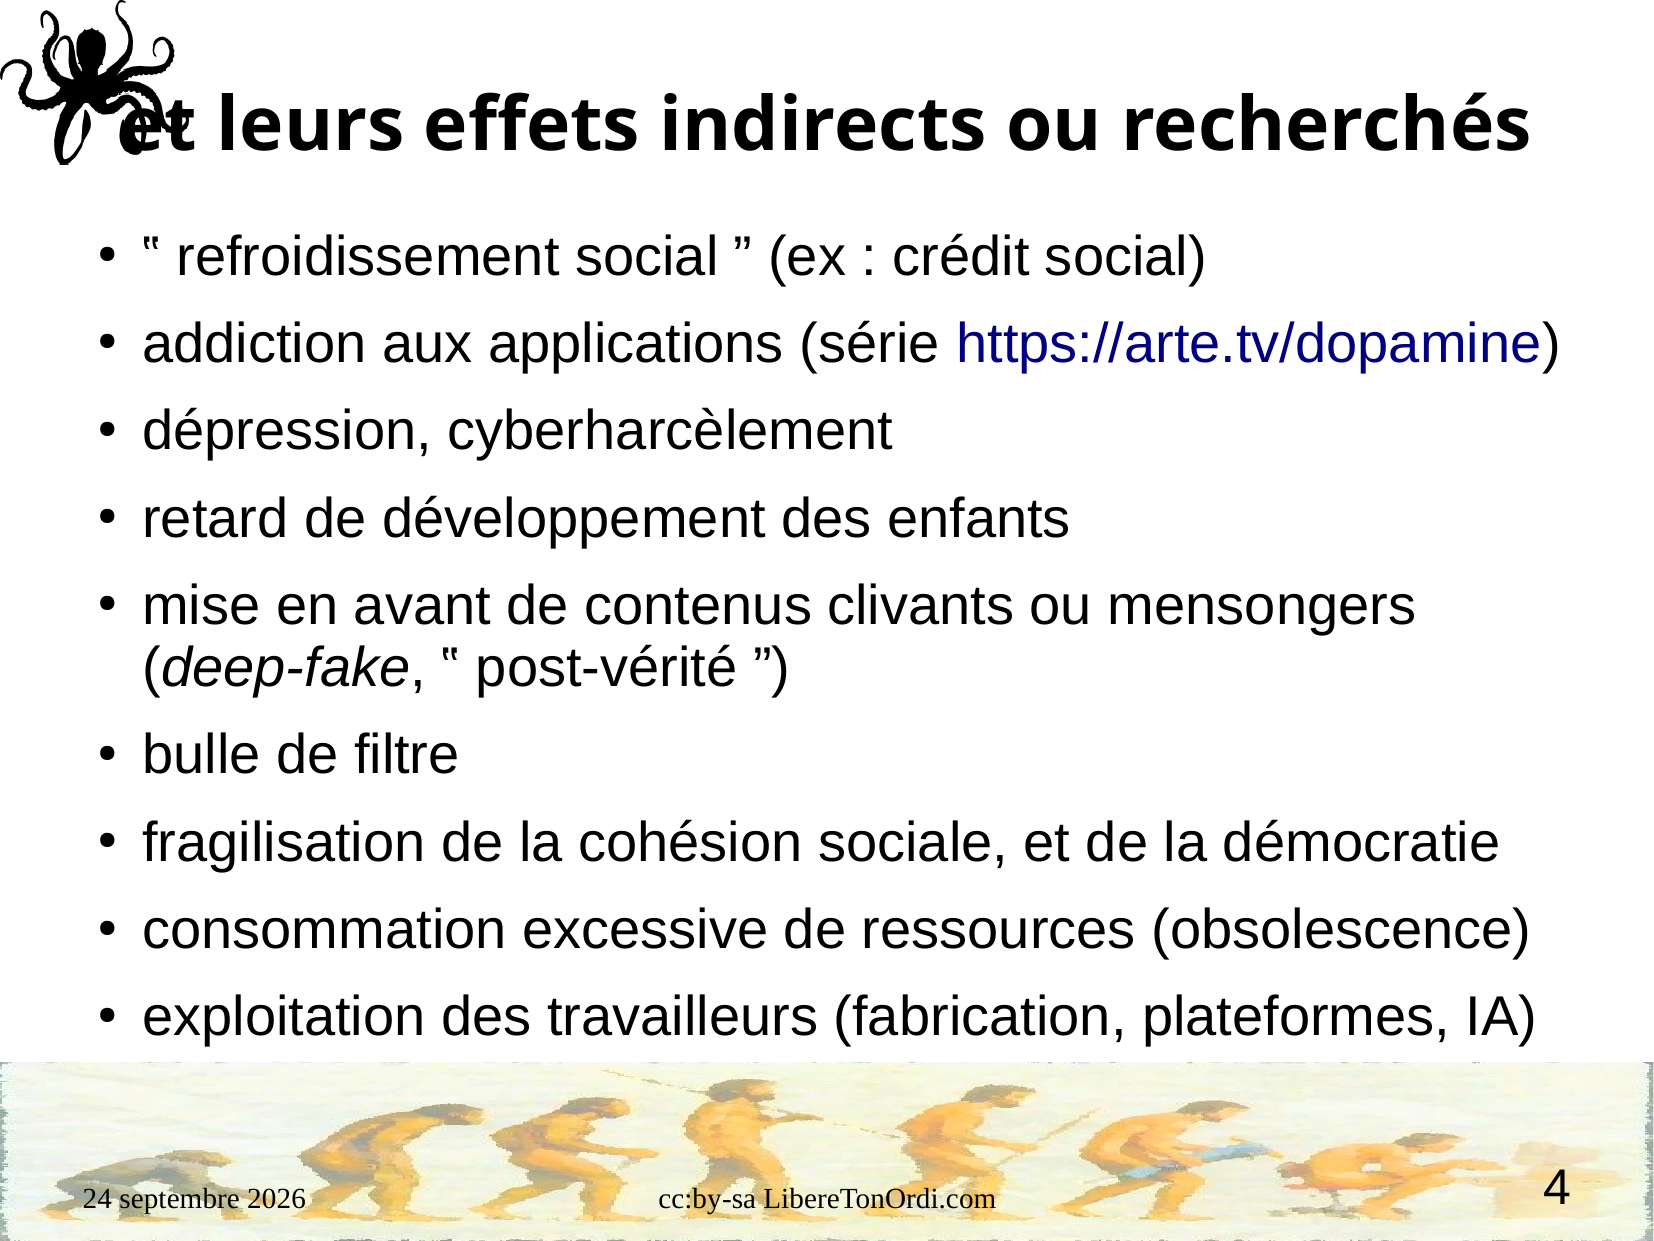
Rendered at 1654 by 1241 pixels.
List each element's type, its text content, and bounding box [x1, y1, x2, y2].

title et leurs effets indirects ou recherchés [82, 47, 1571, 196]
picture [0, 1062, 1654, 1241]
list ‟ refroidissement social ” (ex : crédit social) addiction aux applications (série https://arte.tv/dopamine) dépression, cyberharcèlement retard de développement des enfants mise en avant de contenus clivants ou mensongers (deep-fake, ‟ post-vérité ”) bulle de filtre fragilisation de la cohésion sociale, et de la démocratie consommation excessive de ressources (obsolescence) exploitation des travailleurs (fabrication, plateformes, IA) [82, 224, 1571, 1063]
picture [0, 0, 189, 165]
